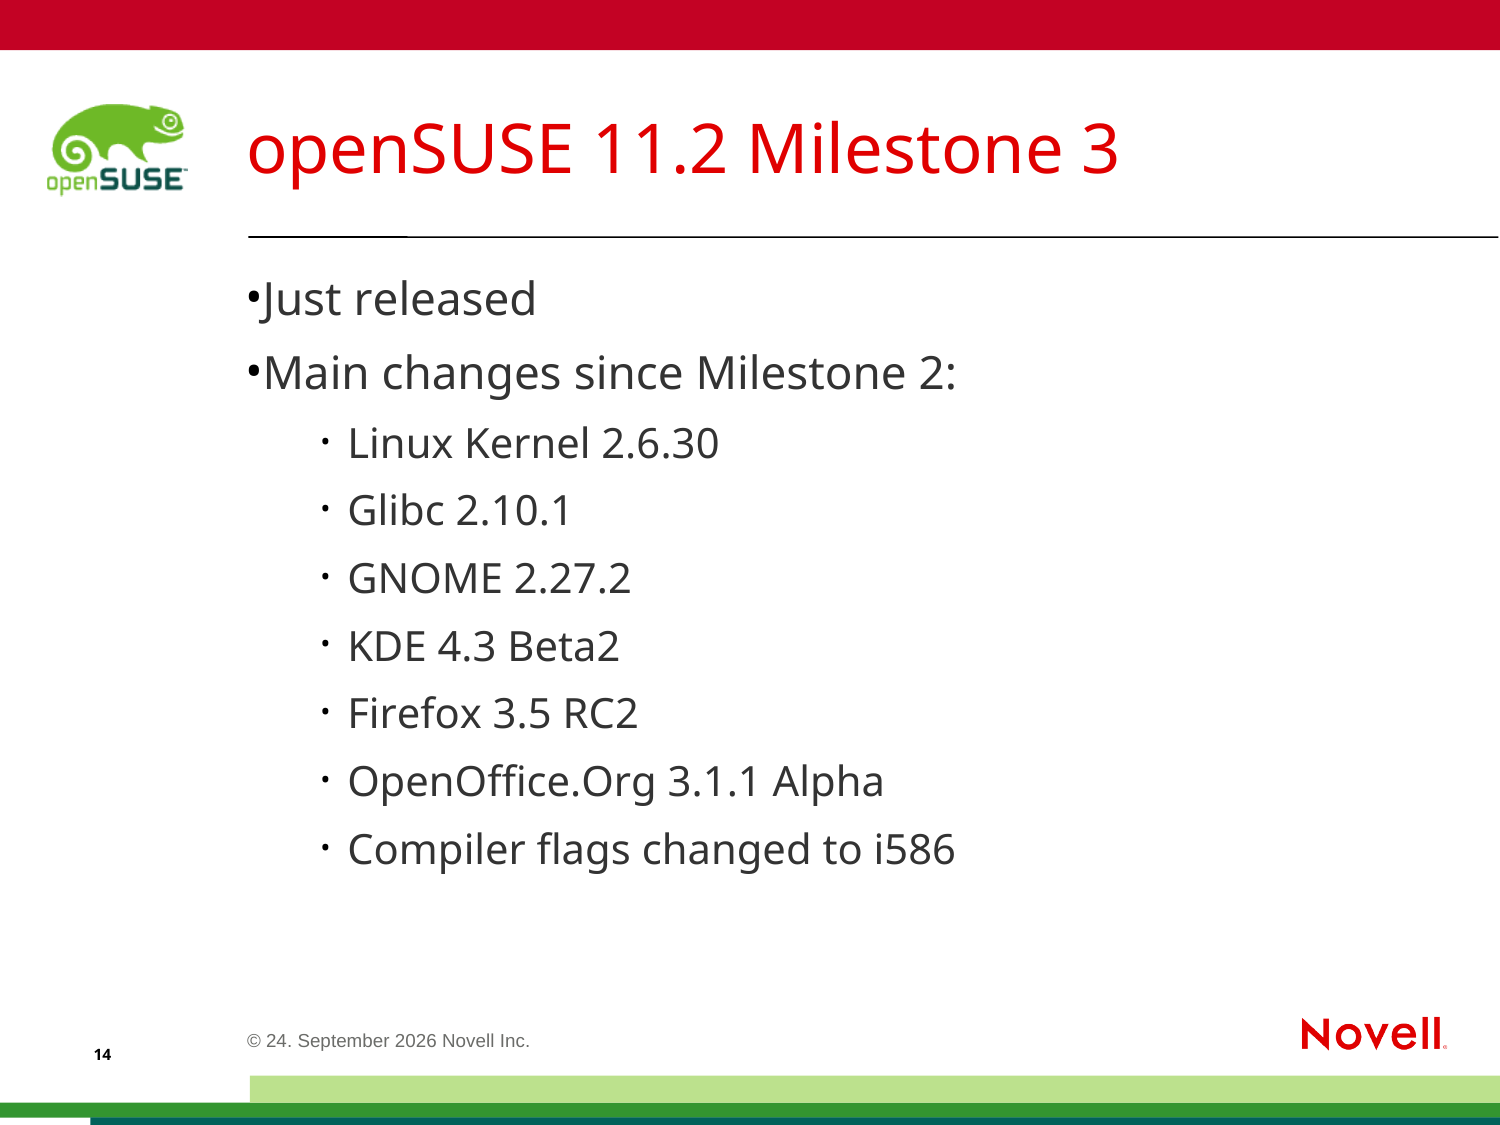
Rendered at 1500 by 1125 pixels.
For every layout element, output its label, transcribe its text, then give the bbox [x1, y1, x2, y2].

title openSUSE 11.2 Milestone 3 [246, 68, 1409, 231]
picture [1295, 1011, 1453, 1056]
picture [47, 104, 188, 197]
list Just released Main changes since Milestone 2: Linux Kernel 2.6.30 Glibc 2.10.1 GNOME 2.27.2 KDE 4.3 Beta2 Firefox 3.5 RC2 OpenOffice.Org 3.1.1 Alpha Compiler flags changed to i586 [245, 267, 1458, 1010]
